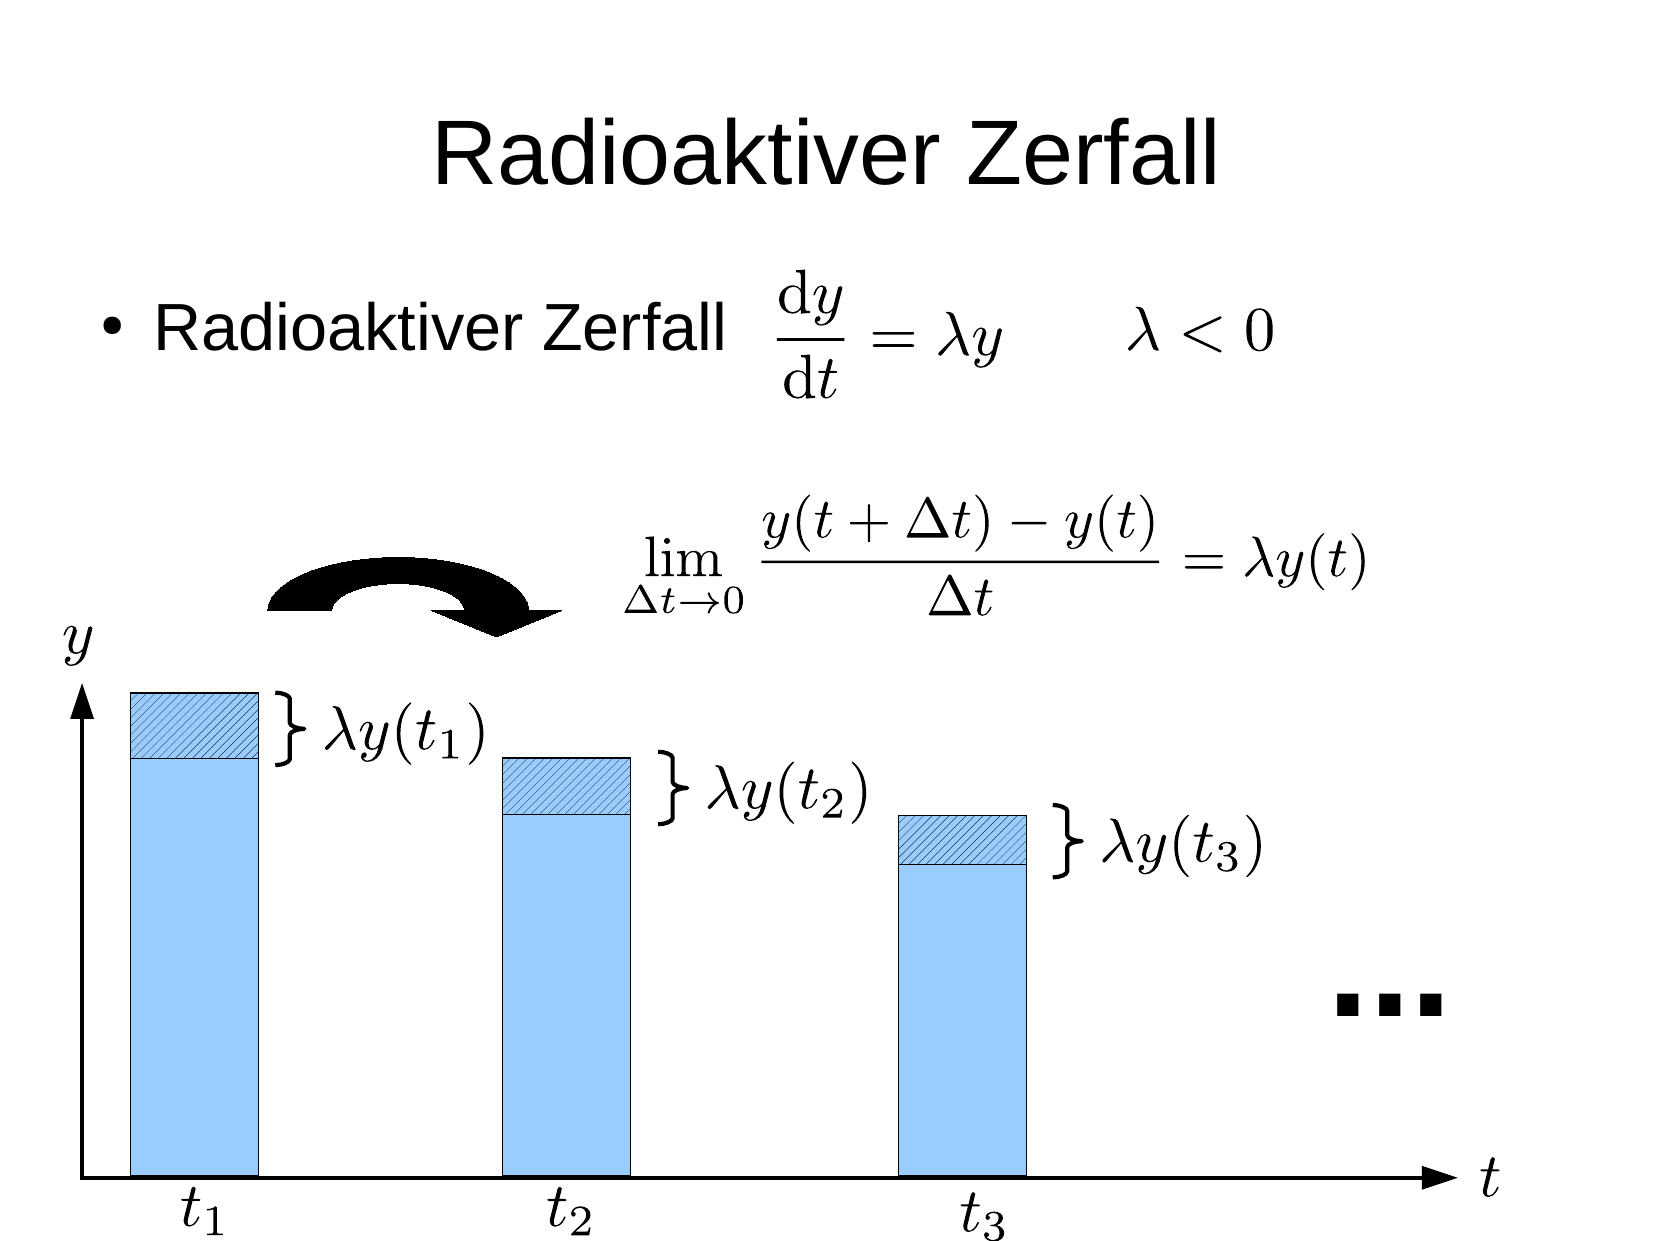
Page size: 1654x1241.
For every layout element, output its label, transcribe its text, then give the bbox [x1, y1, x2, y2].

text_box ... [1312, 873, 1468, 1056]
list Radioaktiver Zerfall [82, 290, 1571, 1094]
text_box [502, 757, 631, 1176]
text_box [1124, 306, 1276, 353]
title Radioaktiver Zerfall [82, 56, 1571, 250]
text_box [321, 702, 490, 765]
text_box [545, 1186, 594, 1236]
text_box [61, 625, 95, 666]
text_box [959, 1192, 1007, 1241]
text_box [1099, 814, 1268, 878]
text_box [179, 1186, 228, 1236]
text_box [704, 761, 873, 824]
text_box [898, 815, 1027, 1176]
text_box [130, 692, 259, 1176]
text_box [621, 494, 1371, 616]
text_box [267, 557, 562, 637]
text_box [776, 269, 1005, 399]
text_box [1478, 1157, 1502, 1197]
